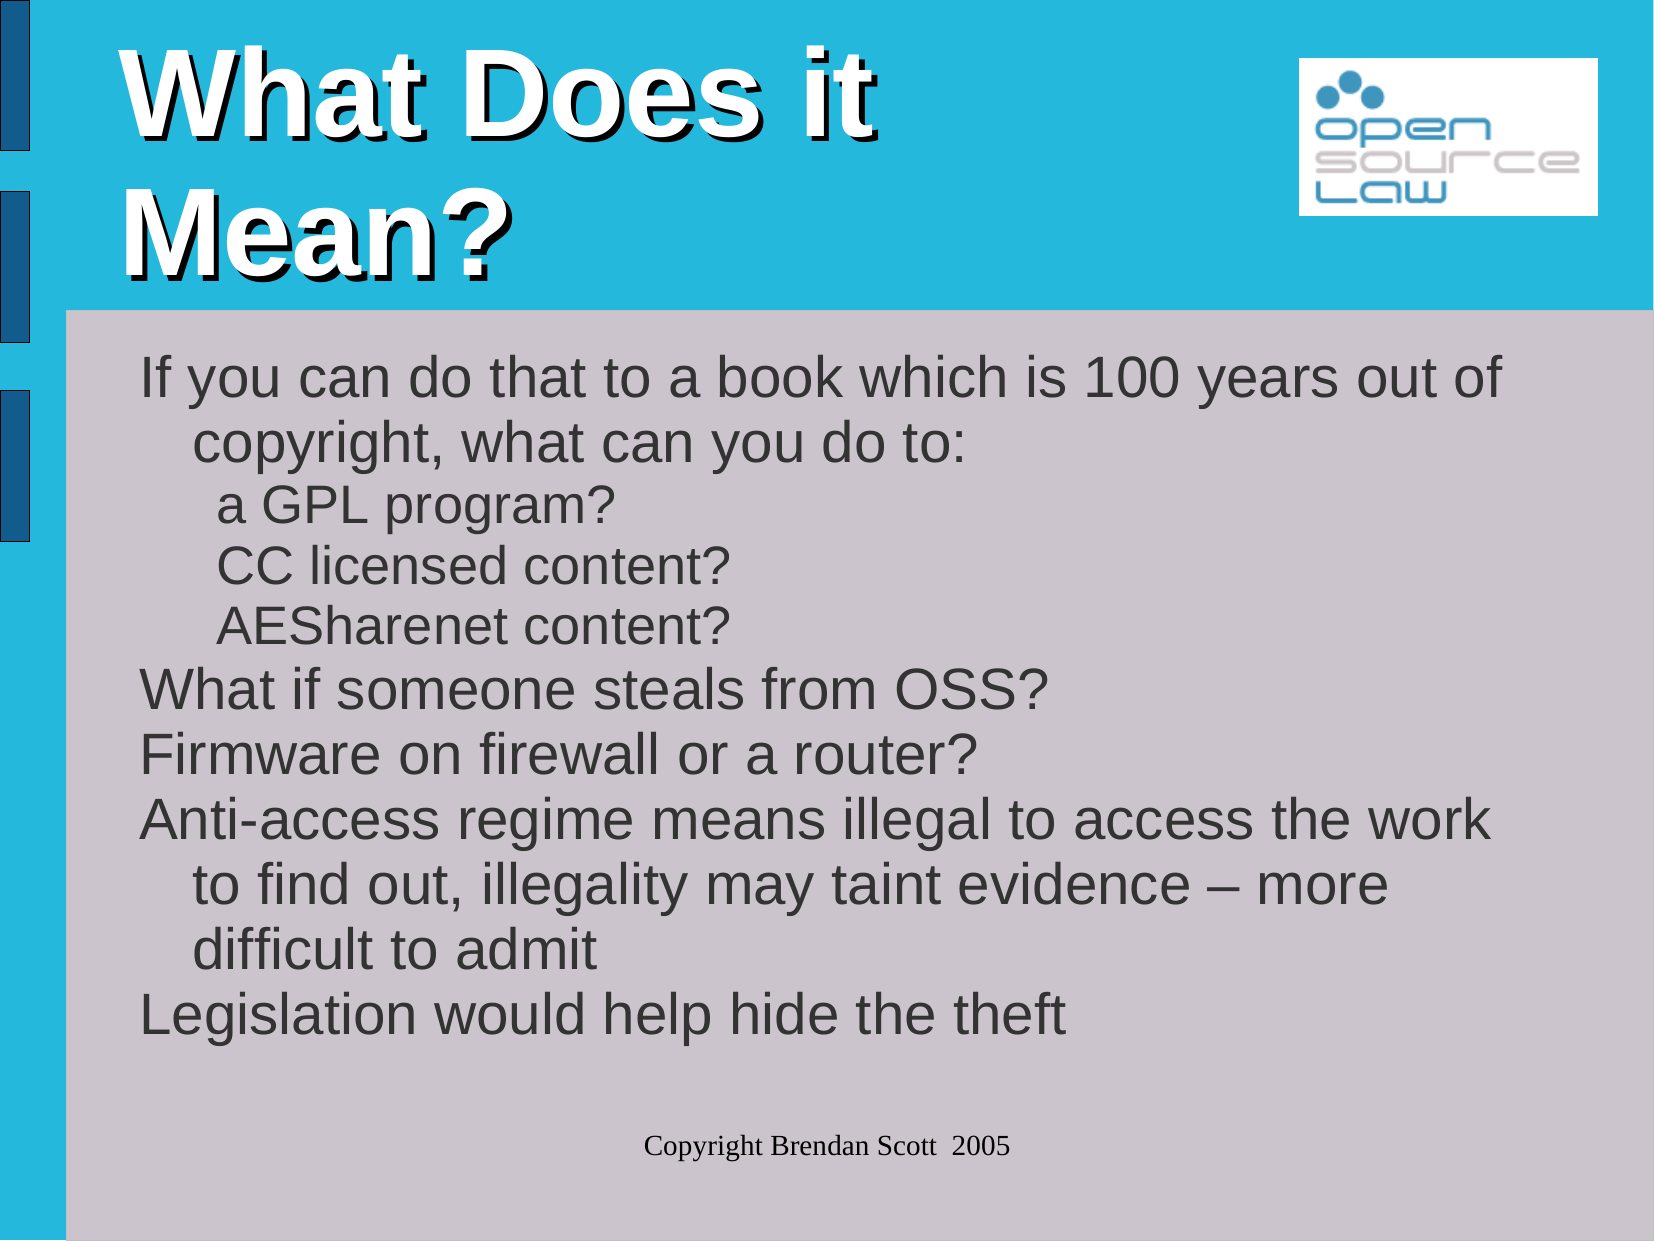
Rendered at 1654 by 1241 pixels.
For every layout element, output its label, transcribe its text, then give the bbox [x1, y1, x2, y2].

picture [1299, 58, 1598, 216]
title What Does it Mean? [118, 1, 1211, 324]
list If you can do that to a book which is 100 years out of copyright, what can you do to: a GPL program? CC licensed content? AESharenet content? What if someone steals from OSS? Firmware on firewall or a router? Anti-access regime means illegal to access the work to find out, illegality may taint evidence – more difficult to admit Legislation would help hide the theft [121, 344, 1534, 1127]
